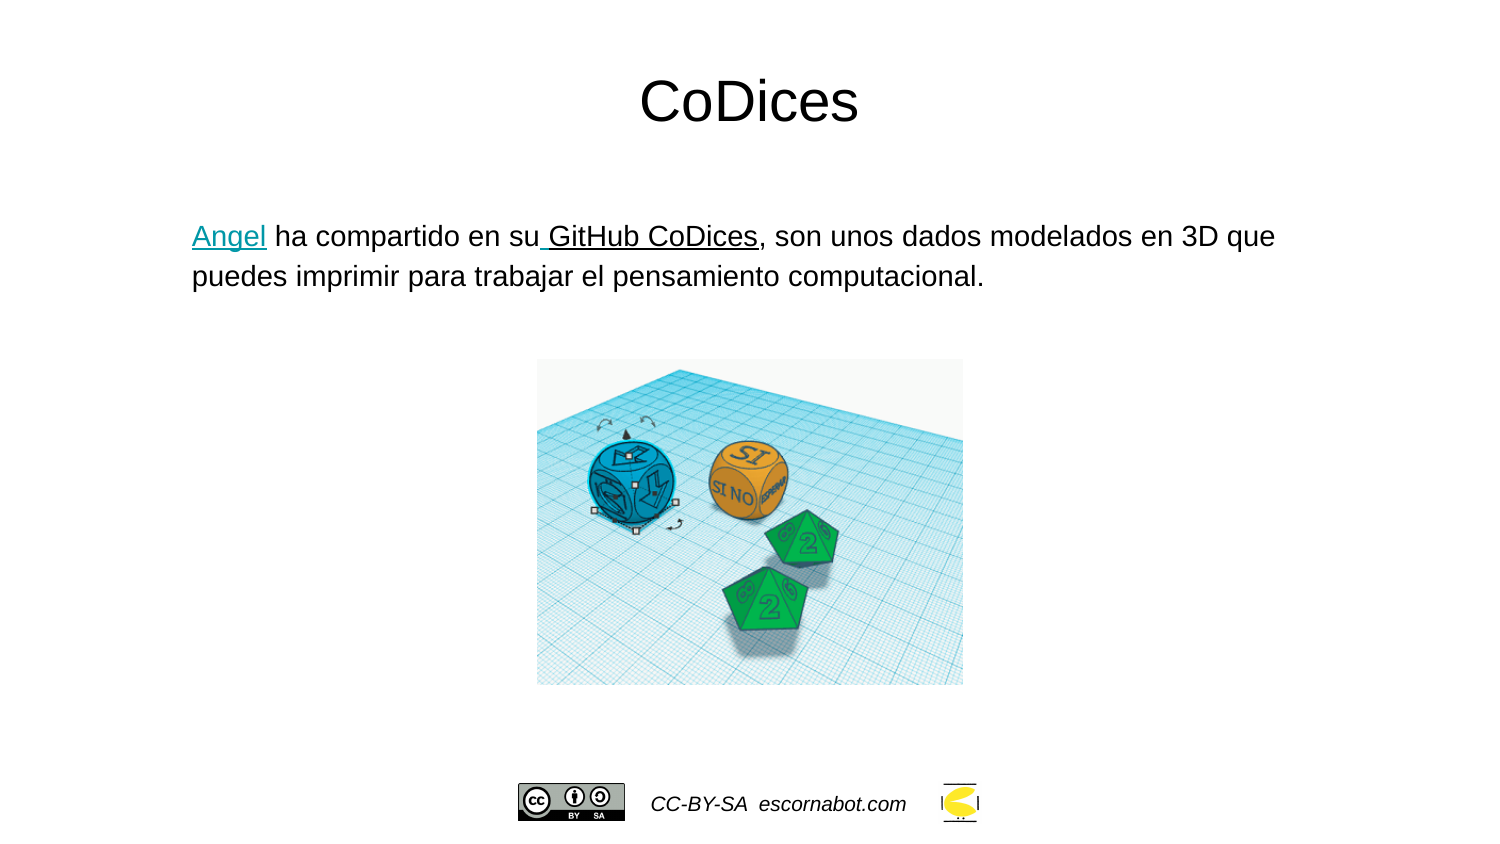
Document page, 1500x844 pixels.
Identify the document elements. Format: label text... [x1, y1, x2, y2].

picture [938, 781, 982, 824]
picture [518, 783, 625, 821]
text_box CC-BY-SA escornabot.com [635, 775, 936, 830]
title CoDices [51, 48, 1449, 142]
picture [537, 359, 963, 685]
text_box Angel ha compartido en su GitHub CoDices, son unos dados modelados en 3D que puedes imprimir para trabajar el pensamiento computacional. [176, 196, 1356, 589]
